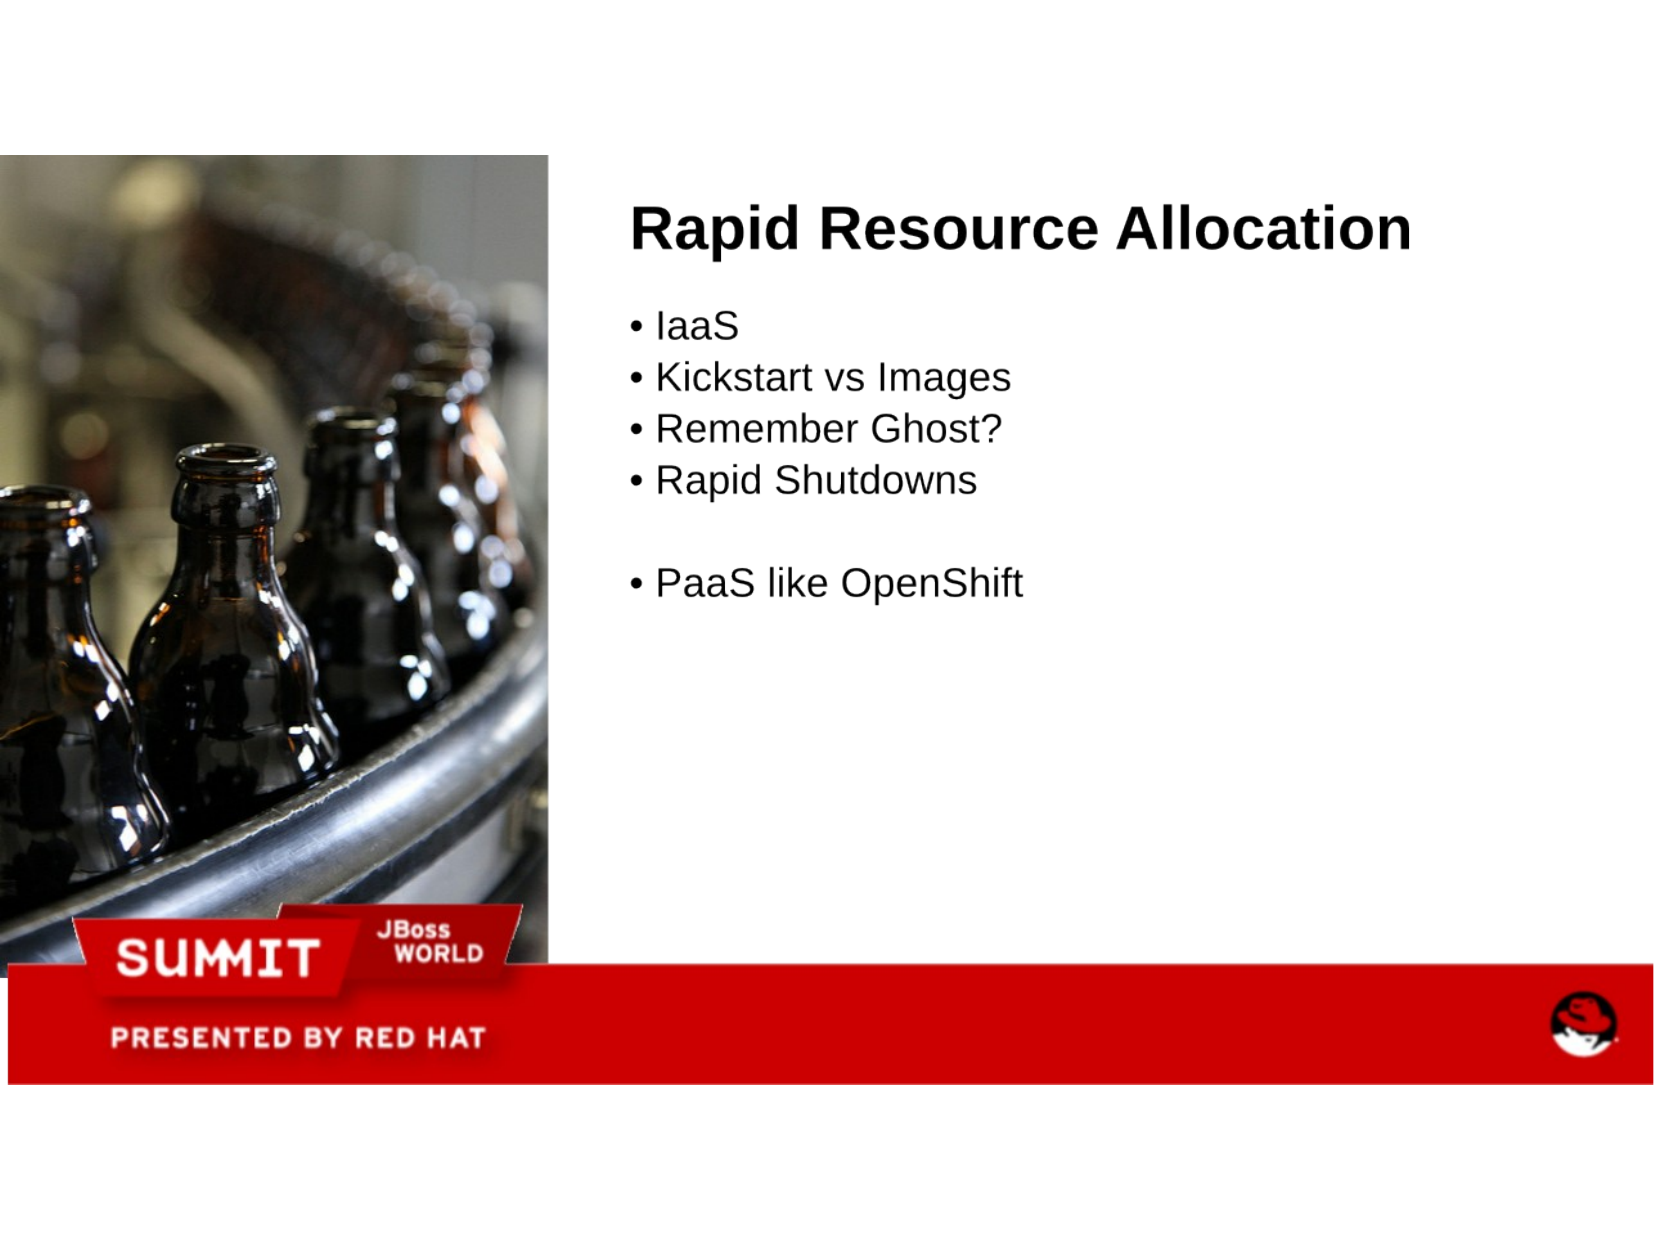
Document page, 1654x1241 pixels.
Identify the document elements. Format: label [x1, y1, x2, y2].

picture [0, 155, 1654, 1085]
